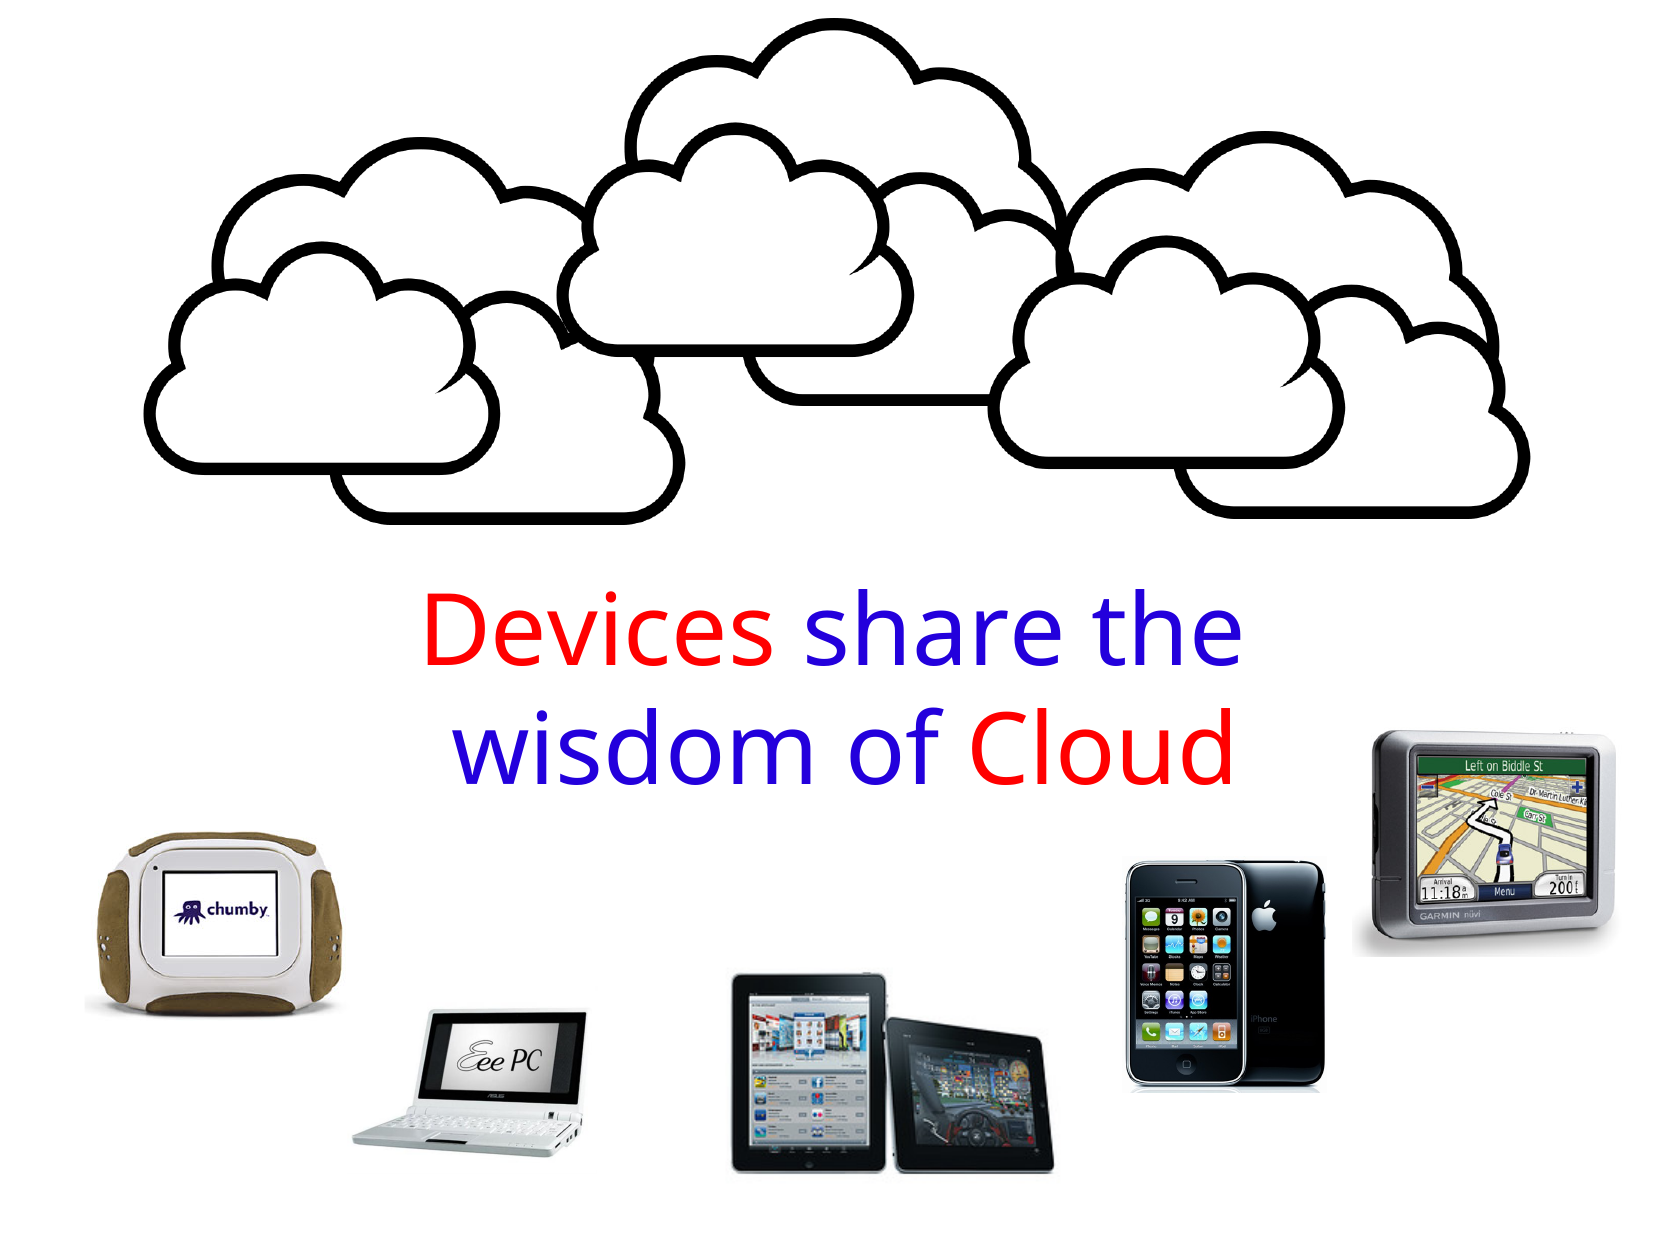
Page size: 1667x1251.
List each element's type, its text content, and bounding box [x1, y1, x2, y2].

picture [118, 0, 1554, 557]
picture [714, 956, 1072, 1195]
picture [84, 826, 598, 1174]
text_box Devices share the wisdom of Cloud [35, 557, 1656, 813]
picture [1352, 813, 1626, 957]
picture [1122, 856, 1327, 1093]
